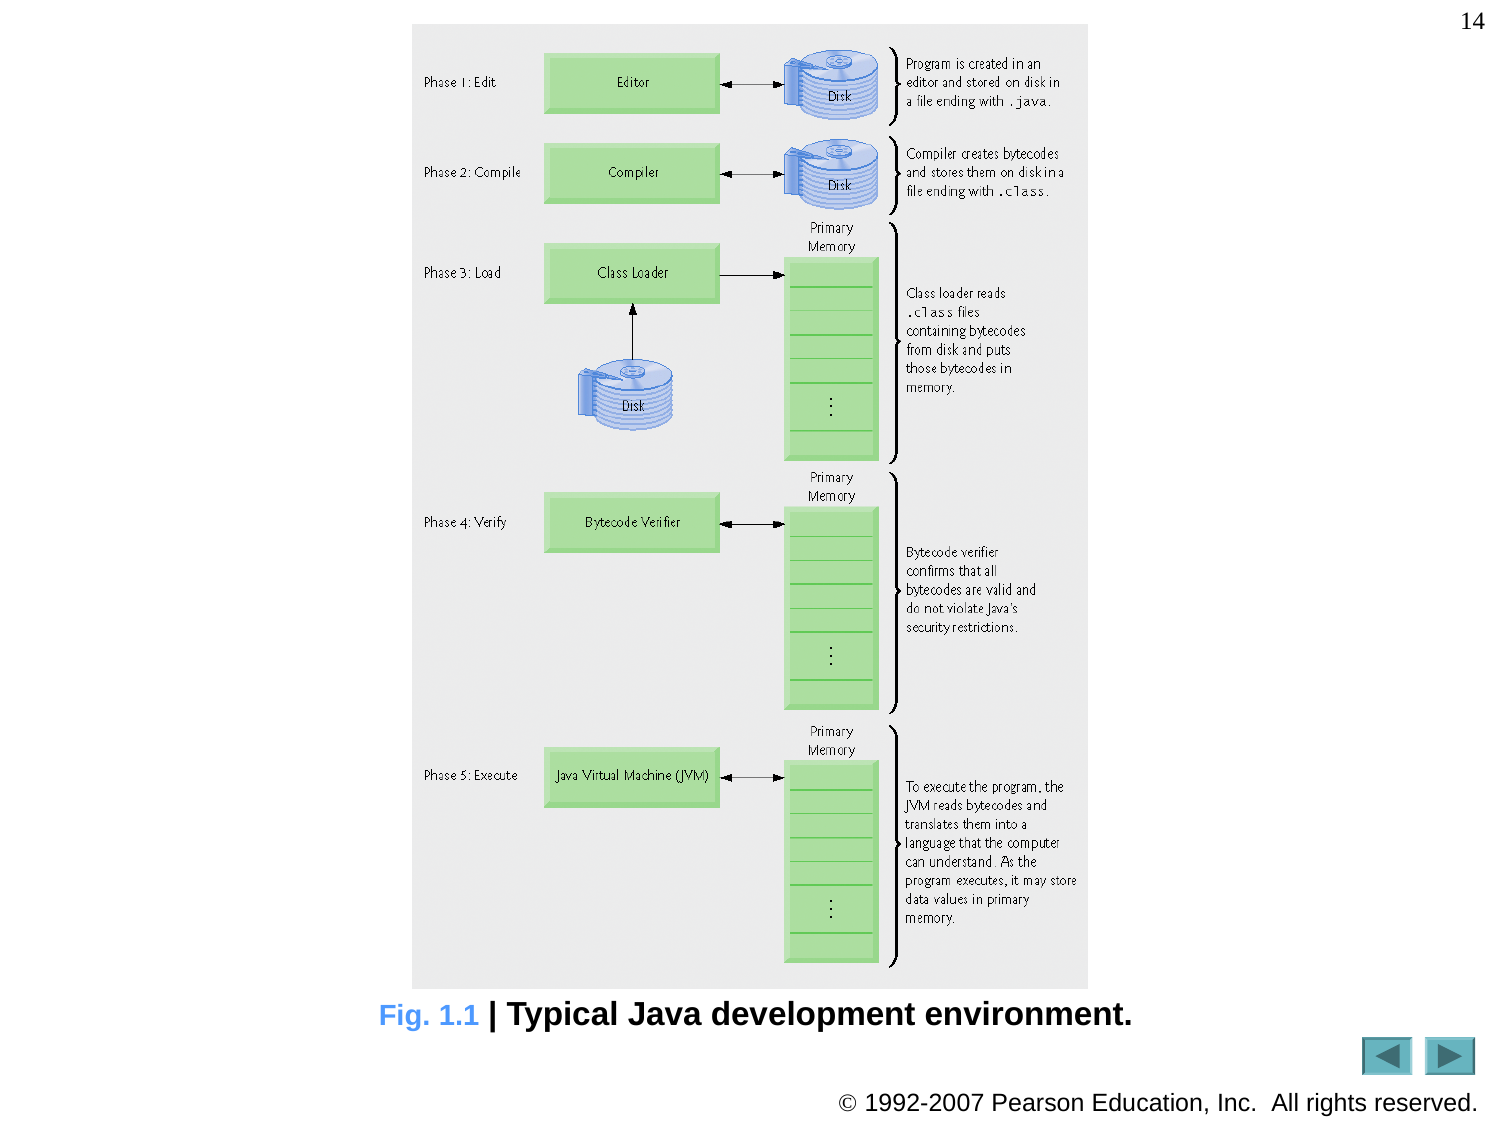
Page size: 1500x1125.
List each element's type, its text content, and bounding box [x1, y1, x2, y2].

picture [412, 24, 1088, 990]
title Fig. 1.1 | Typical Java development environment. [249, 975, 1263, 1063]
